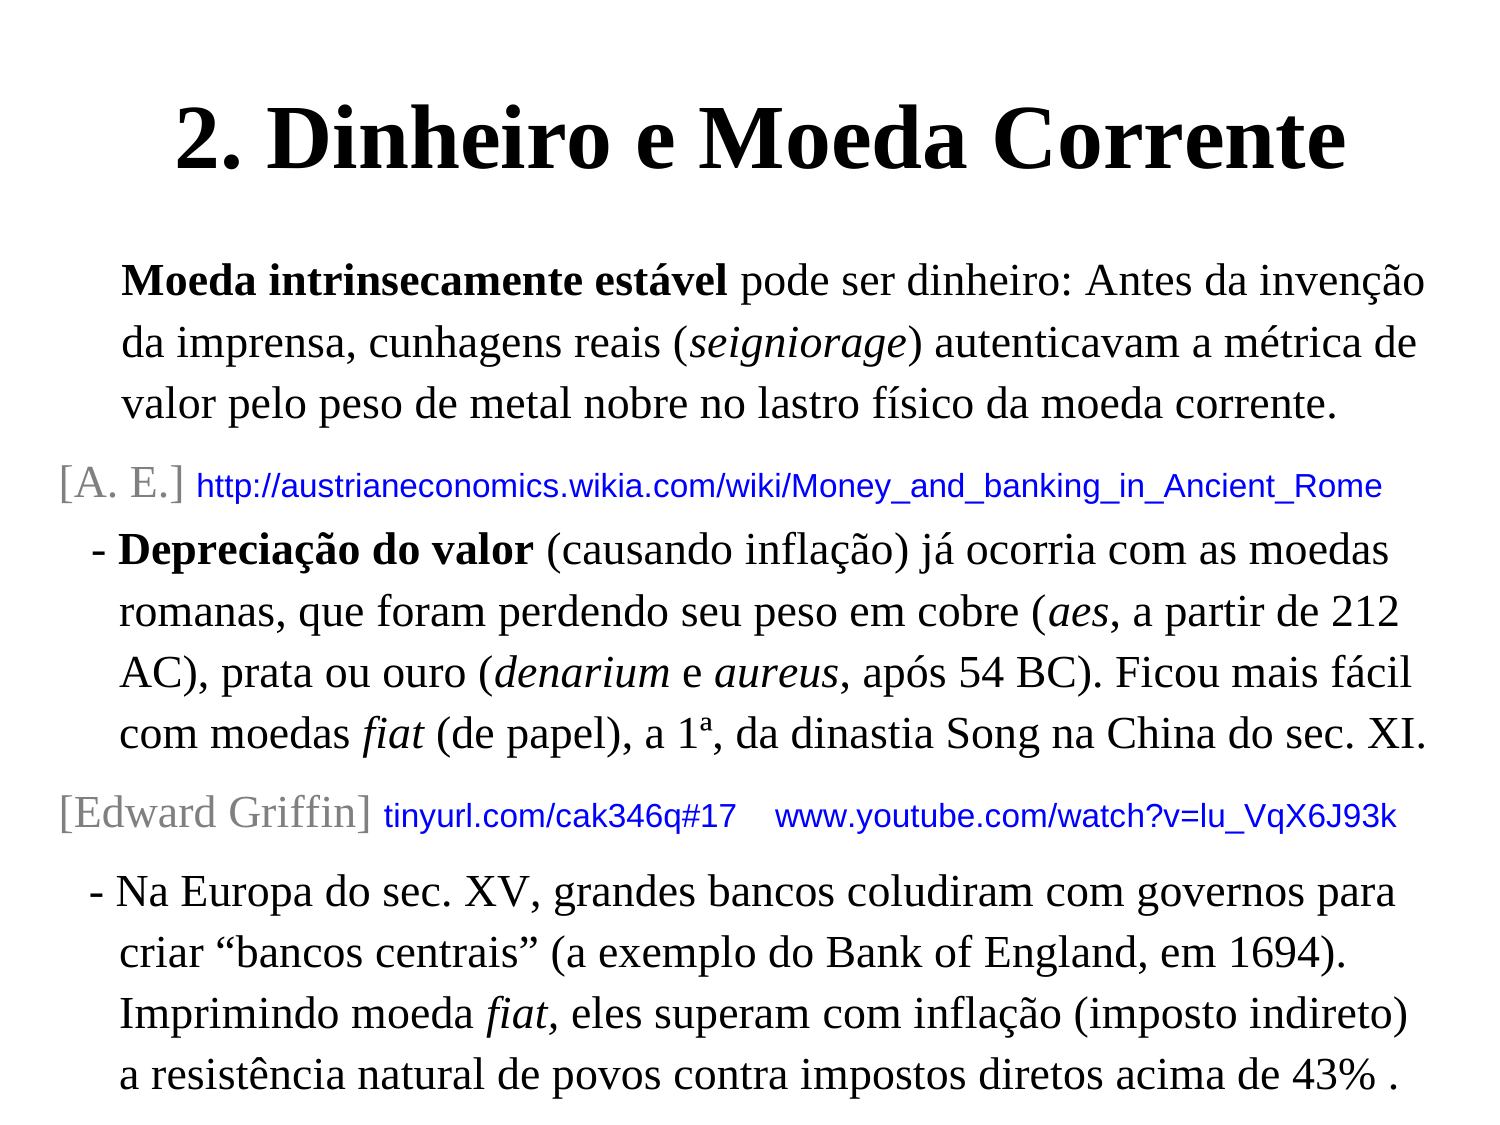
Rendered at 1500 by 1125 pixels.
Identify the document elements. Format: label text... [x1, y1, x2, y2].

title 2. Dinheiro e Moeda Corrente [97, 63, 1426, 214]
text_box Moeda intrinsecamente estável pode ser dinheiro: Antes da invenção da imprensa, cunhagens reais (seigniorage) autenticavam a métrica de valor pelo peso de metal nobre no lastro físico da moeda corrente. [A. E.] http://austrianeconomics.wikia.com/wiki/Money_and_banking_in_Ancient_Rome - Depreciação do valor (causando inflação) já ocorria com as moedas romanas, que foram perdendo seu peso em cobre (aes, a partir de 212 AC), prata ou ouro (denarium e aureus, após 54 BC). Ficou mais fácil com moedas fiat (de papel), a 1ª, da dinastia Song na China do sec. XI. [Edward Griffin] tinyurl.com/cak346q#17 www.youtube.com/watch?v=lu_VqX6J93k - Na Europa do sec. XV, grandes bancos coludiram com governos para criar “bancos centrais” (a exemplo do Bank of England, em 1694). Imprimindo moeda fiat, eles superam com inflação (imposto indireto) a resistência natural de povos contra impostos diretos acima de 43% . [56, 244, 1442, 1100]
